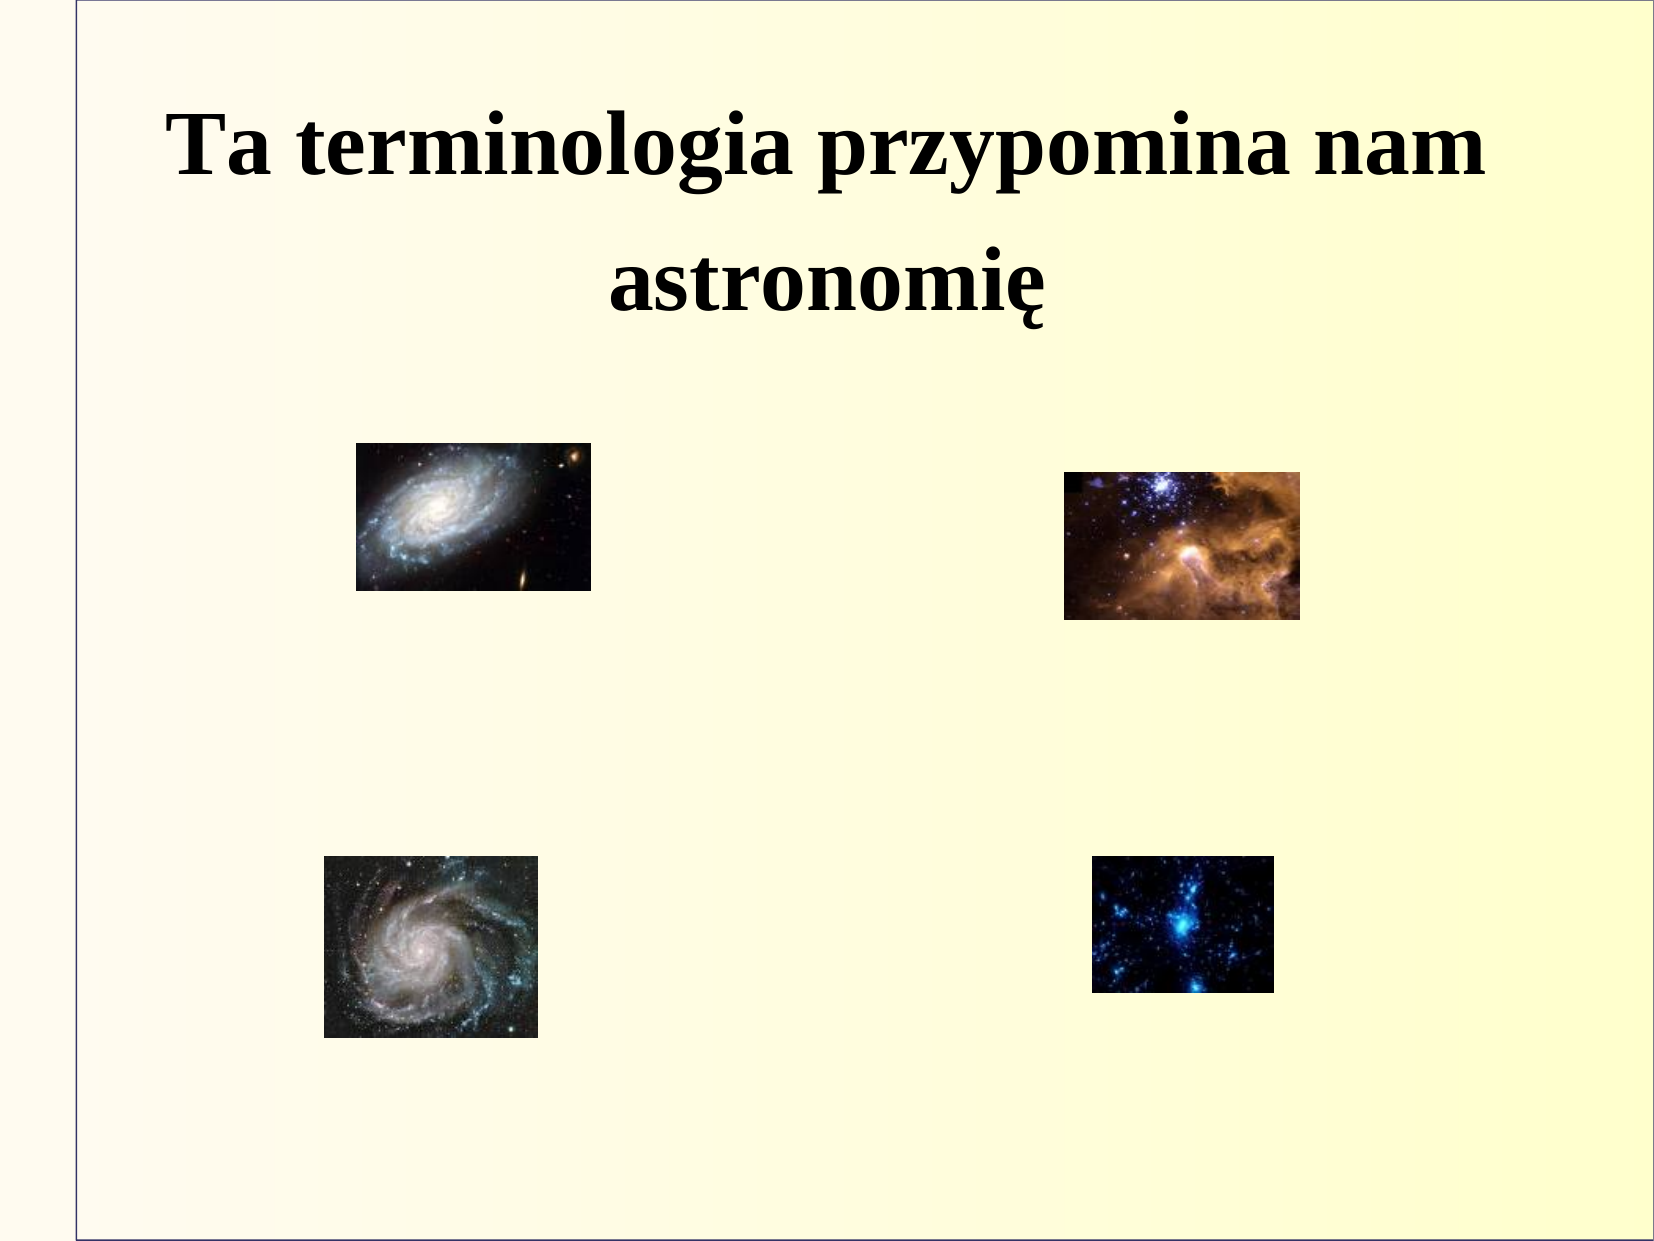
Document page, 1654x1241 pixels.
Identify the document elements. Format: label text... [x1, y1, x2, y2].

picture [1064, 472, 1300, 620]
picture [1092, 856, 1274, 993]
picture [356, 443, 591, 591]
chart [121, 344, 811, 719]
chart [845, 752, 1535, 1126]
picture [324, 856, 538, 1038]
chart [121, 752, 811, 1126]
title Ta terminologia przypomina nam astronomię [121, 33, 1534, 356]
picture [0, 0, 75, 1241]
chart [845, 344, 1535, 719]
